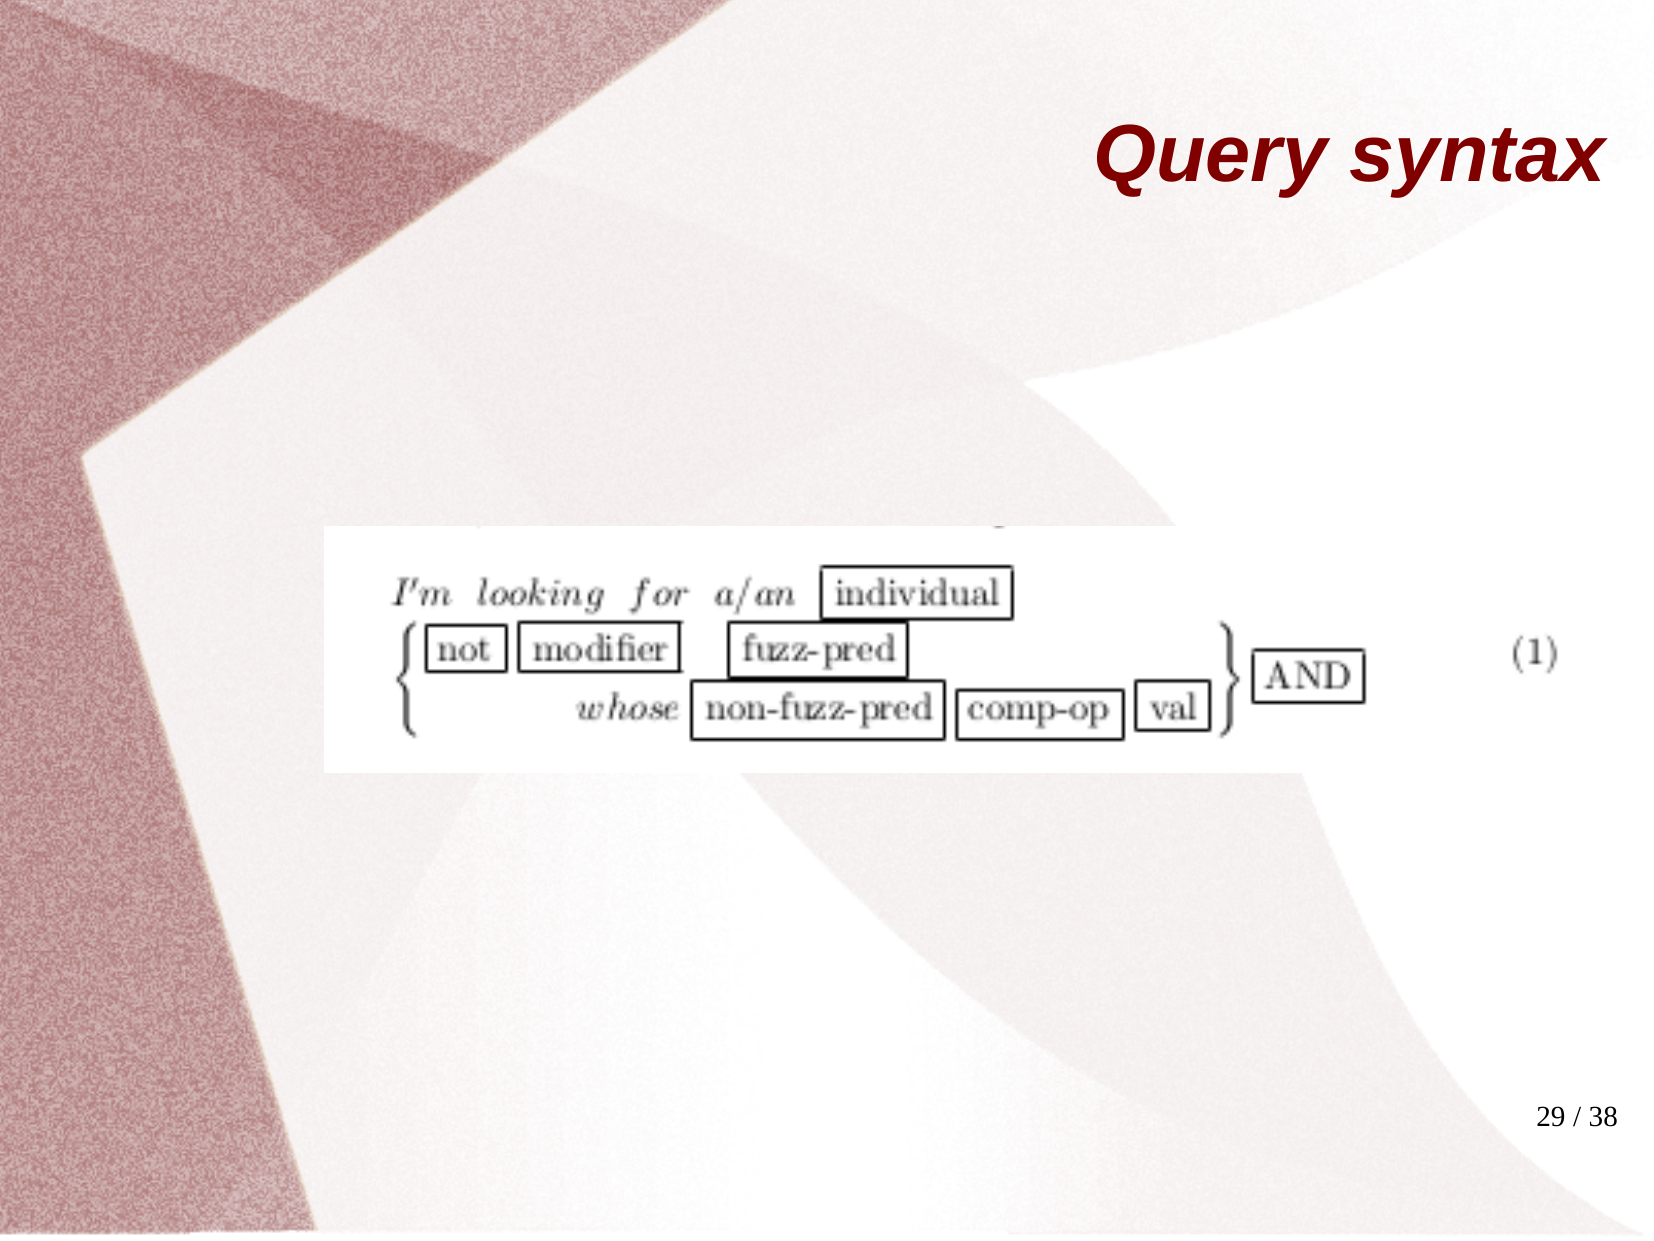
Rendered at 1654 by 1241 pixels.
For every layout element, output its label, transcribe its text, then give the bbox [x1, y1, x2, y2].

title Query syntax [596, 49, 1607, 257]
picture [0, 0, 1654, 1241]
